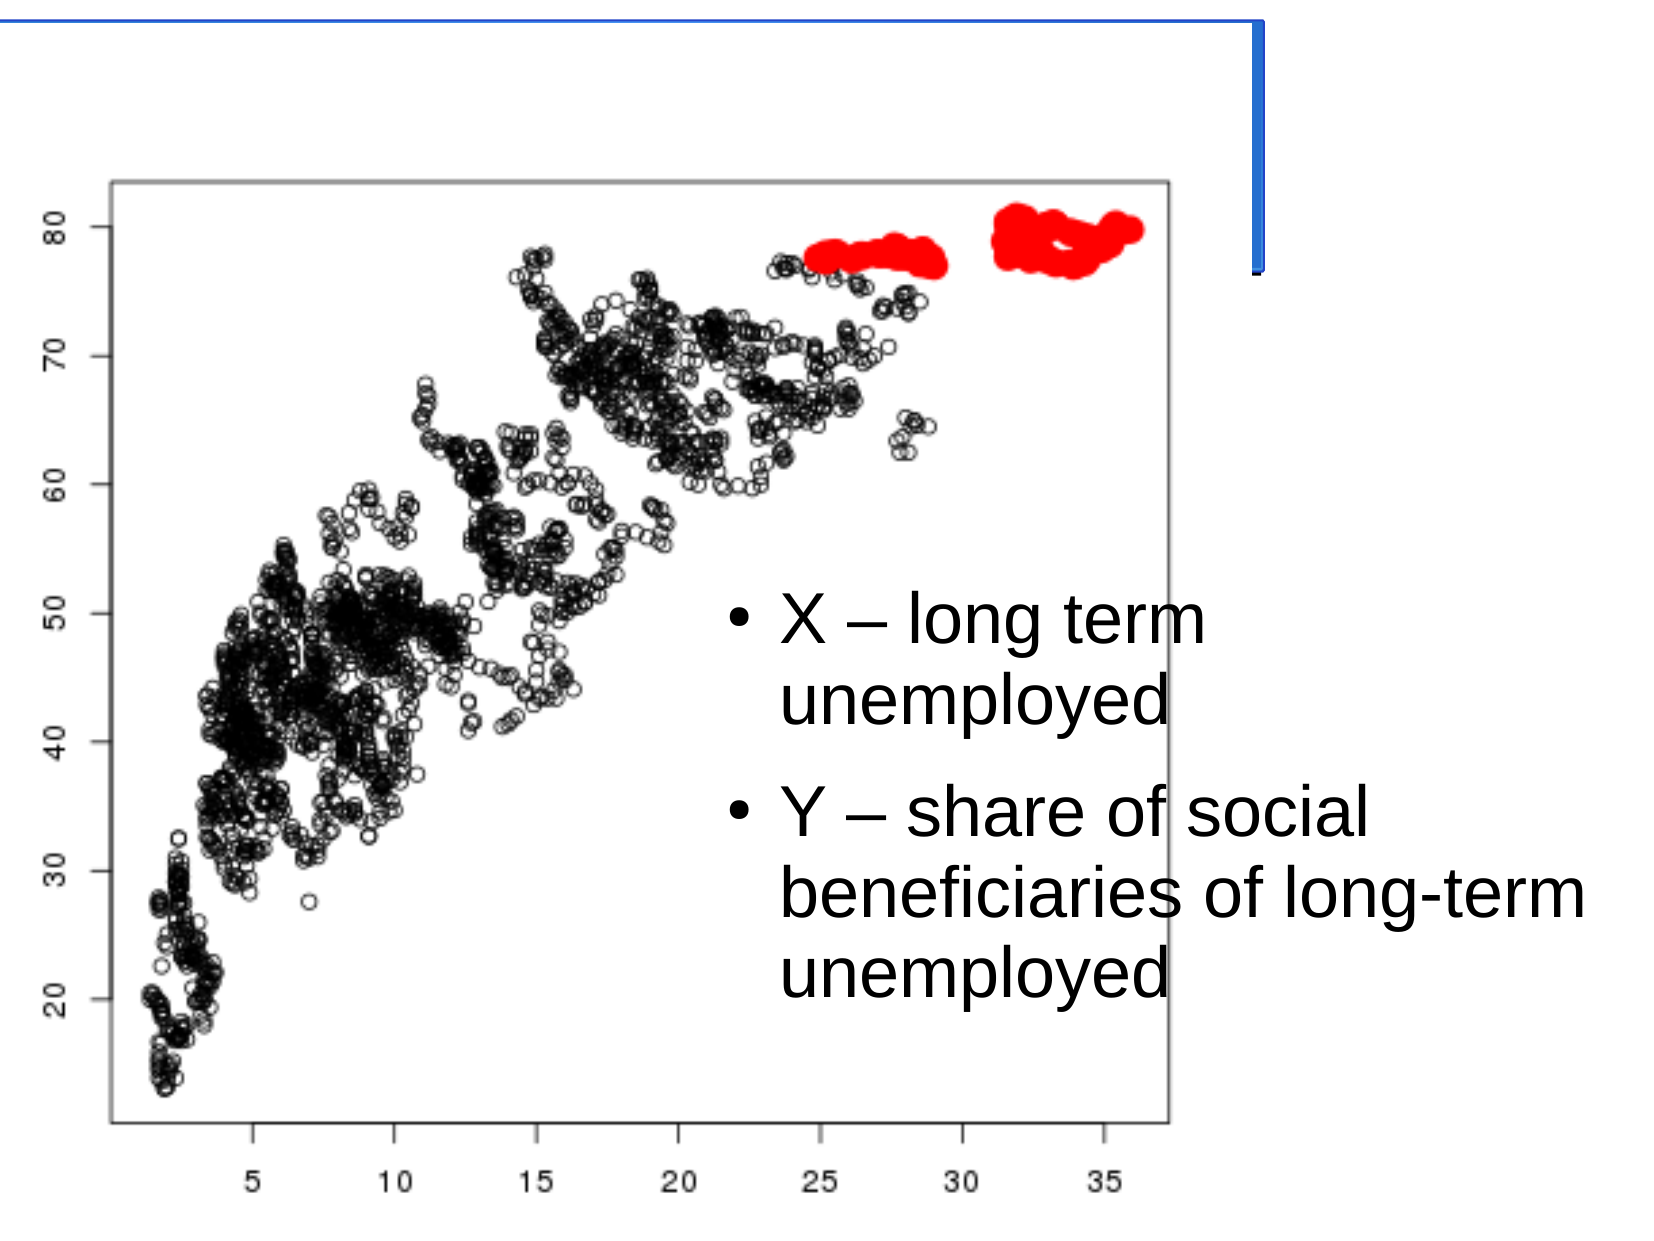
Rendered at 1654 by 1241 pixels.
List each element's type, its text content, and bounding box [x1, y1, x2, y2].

list X – long term unemployed Y – share of social beneficiaries of long-term unemployed [708, 578, 1595, 1075]
picture [0, 23, 1252, 1241]
